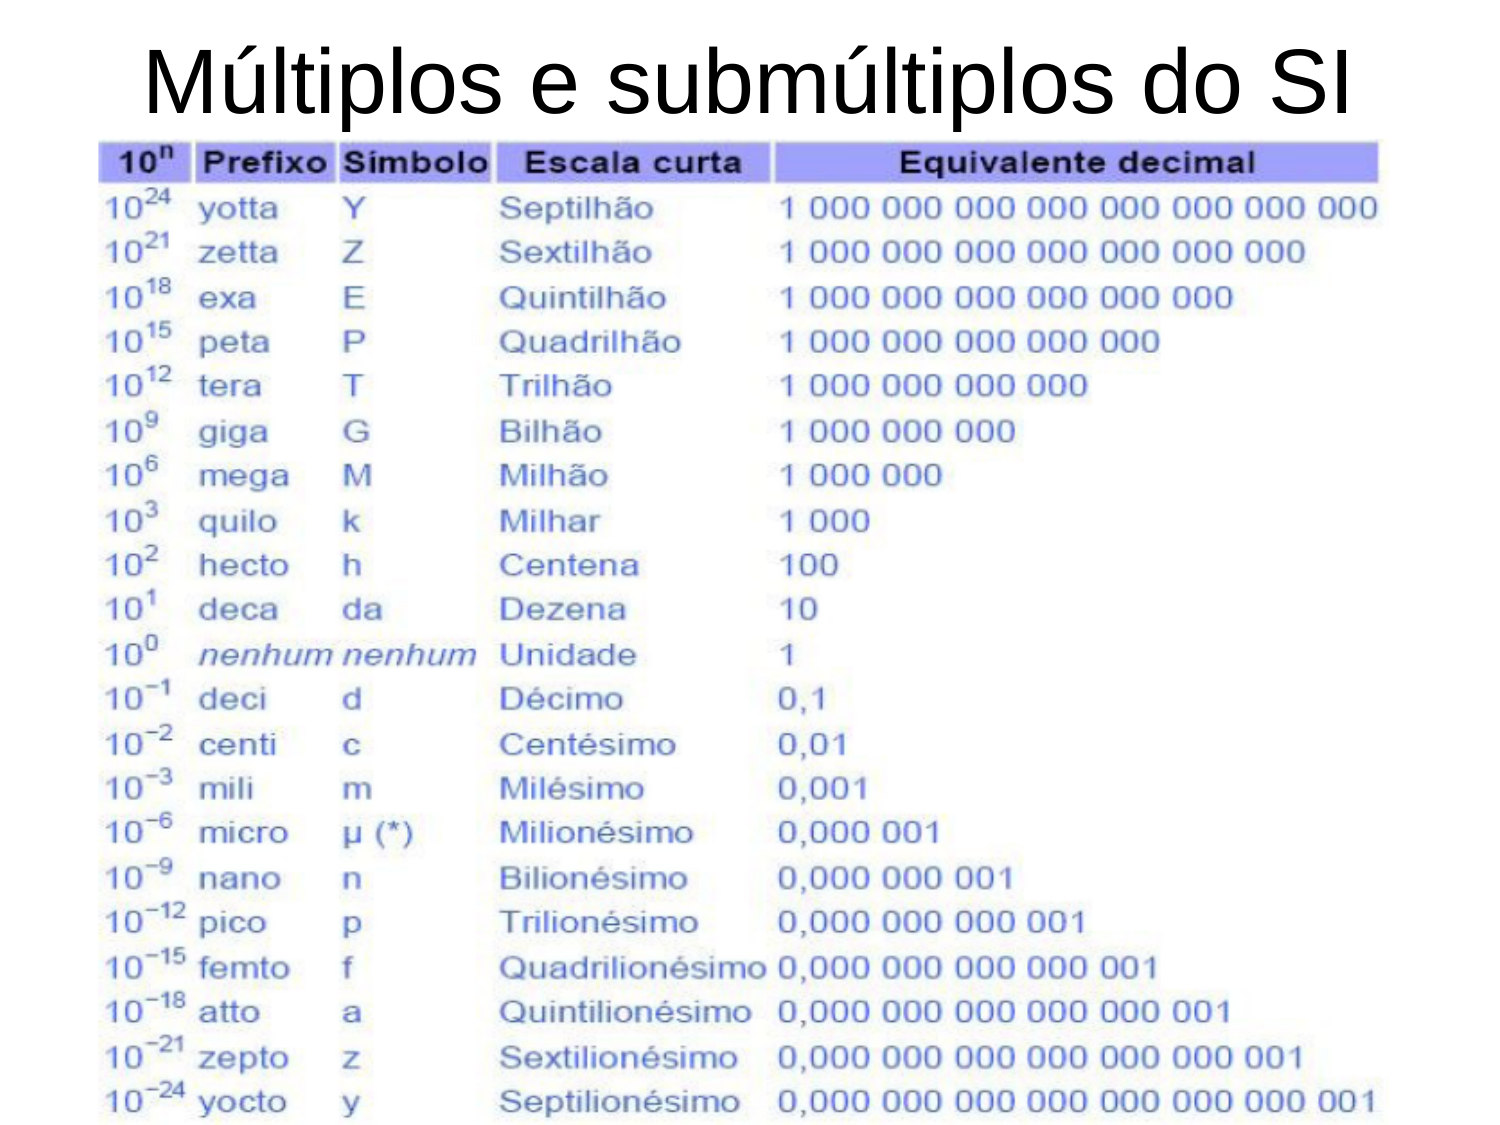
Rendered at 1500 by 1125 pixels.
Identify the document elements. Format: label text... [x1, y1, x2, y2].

picture [88, 134, 1389, 1125]
title Múltiplos e submúltiplos do SI [75, 0, 1426, 172]
